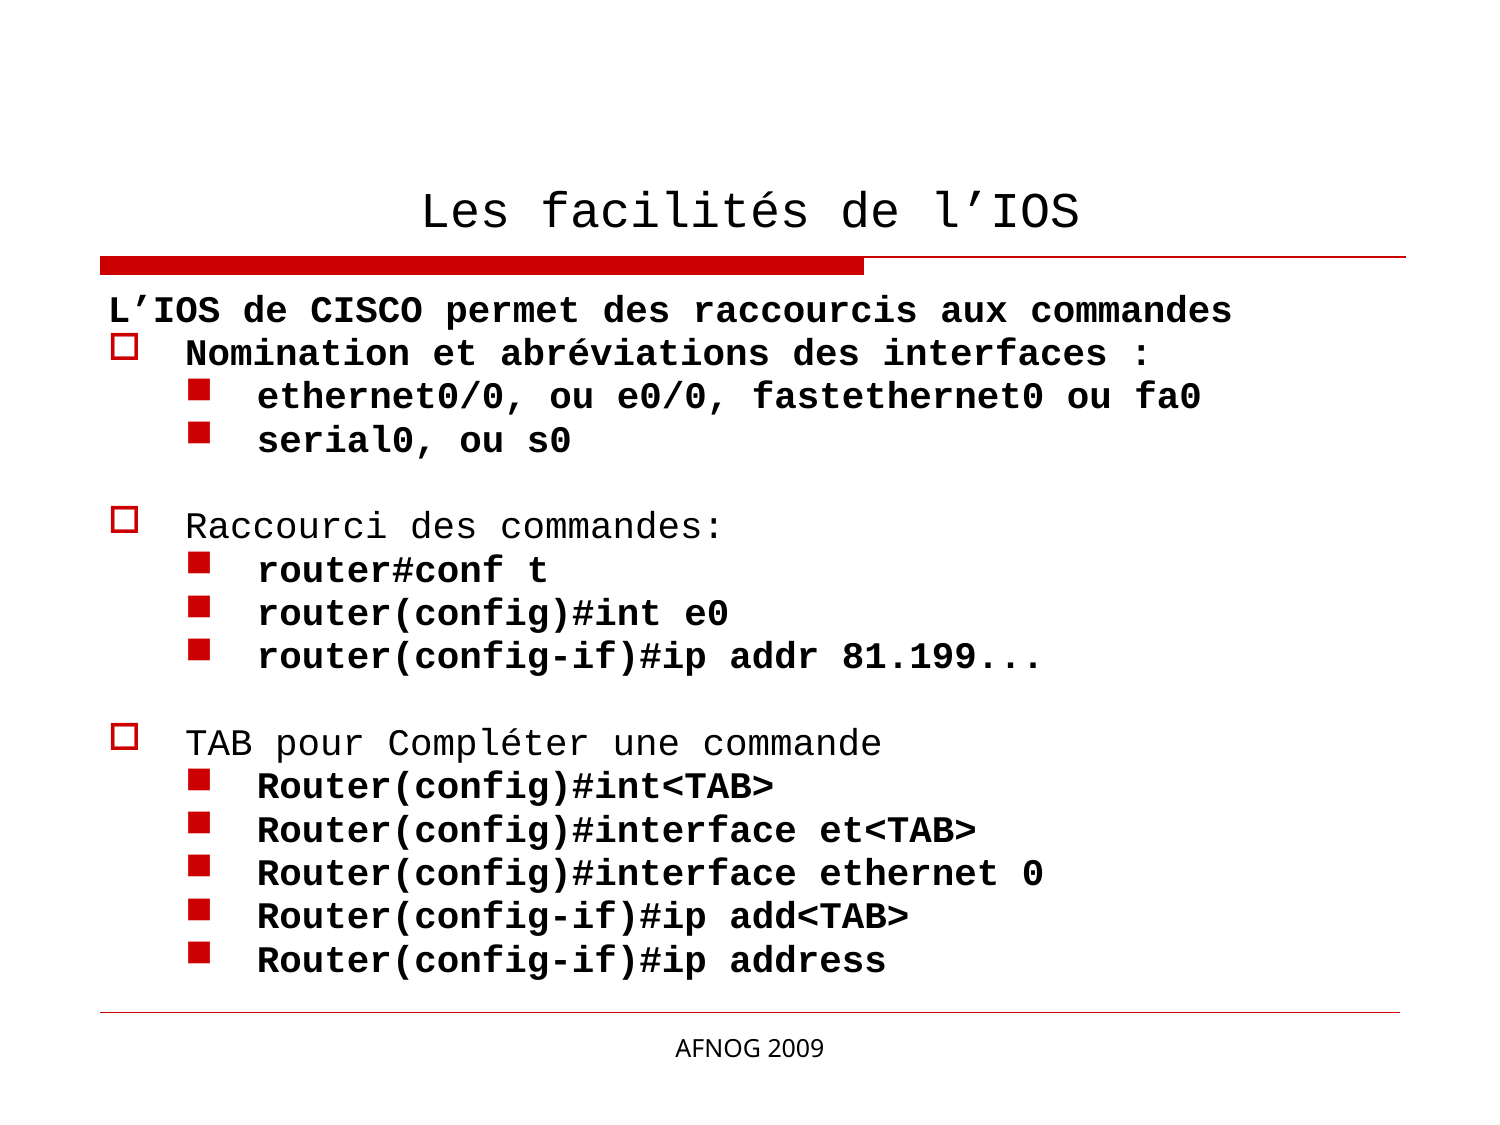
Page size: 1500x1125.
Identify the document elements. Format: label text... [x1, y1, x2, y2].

list L’IOS de CISCO permet des raccourcis aux commandes Nomination et abréviations des interfaces : ethernet0/0, ou e0/0, fastethernet0 ou fa0 serial0, ou s0 Raccourci des commandes: router#conf t router(config)#int e0 router(config-if)#ip addr 81.199... TAB pour Compléter une commande Router(config)#int<TAB> Router(config)#interface et<TAB> Router(config)#interface ethernet 0 Router(config-if)#ip add<TAB> Router(config-if)#ip address [92, 287, 1406, 1018]
text_box AFNOG 2009 [512, 1024, 988, 1103]
title Les facilités de l’IOS [94, 49, 1407, 250]
